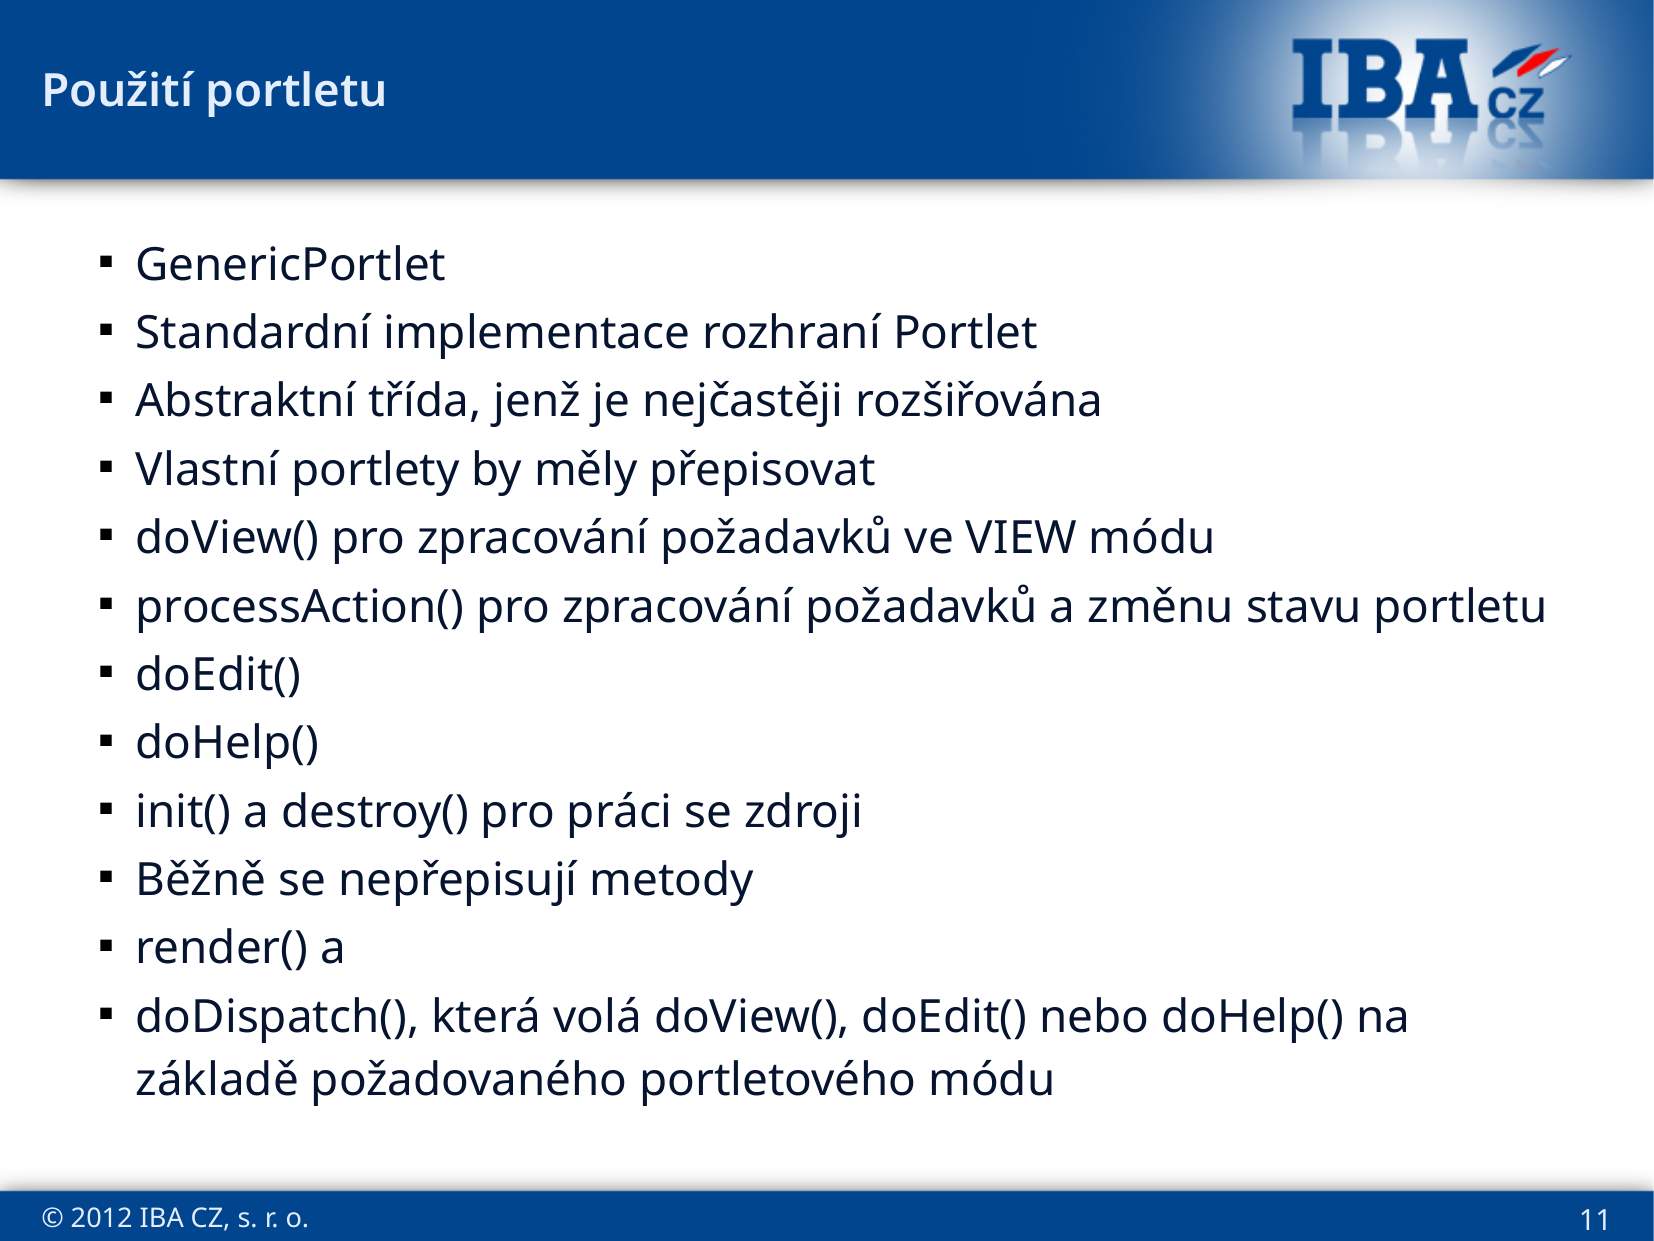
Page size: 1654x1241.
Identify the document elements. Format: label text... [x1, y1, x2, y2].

title Použití portletu [41, 7, 1105, 170]
picture [0, 0, 1654, 1241]
list GenericPortlet Standardní implementace rozhraní Portlet Abstraktní třída, jenž je nejčastěji rozšiřována Vlastní portlety by měly přepisovat doView() pro zpracování požadavků ve VIEW módu processAction() pro zpracování požadavků a změnu stavu portletu doEdit() doHelp() init() a destroy() pro práci se zdroji Běžně se nepřepisují metody render() a doDispatch(), která volá doView(), doEdit() nebo doHelp() na základě požadovaného portletového módu [82, 231, 1571, 1137]
